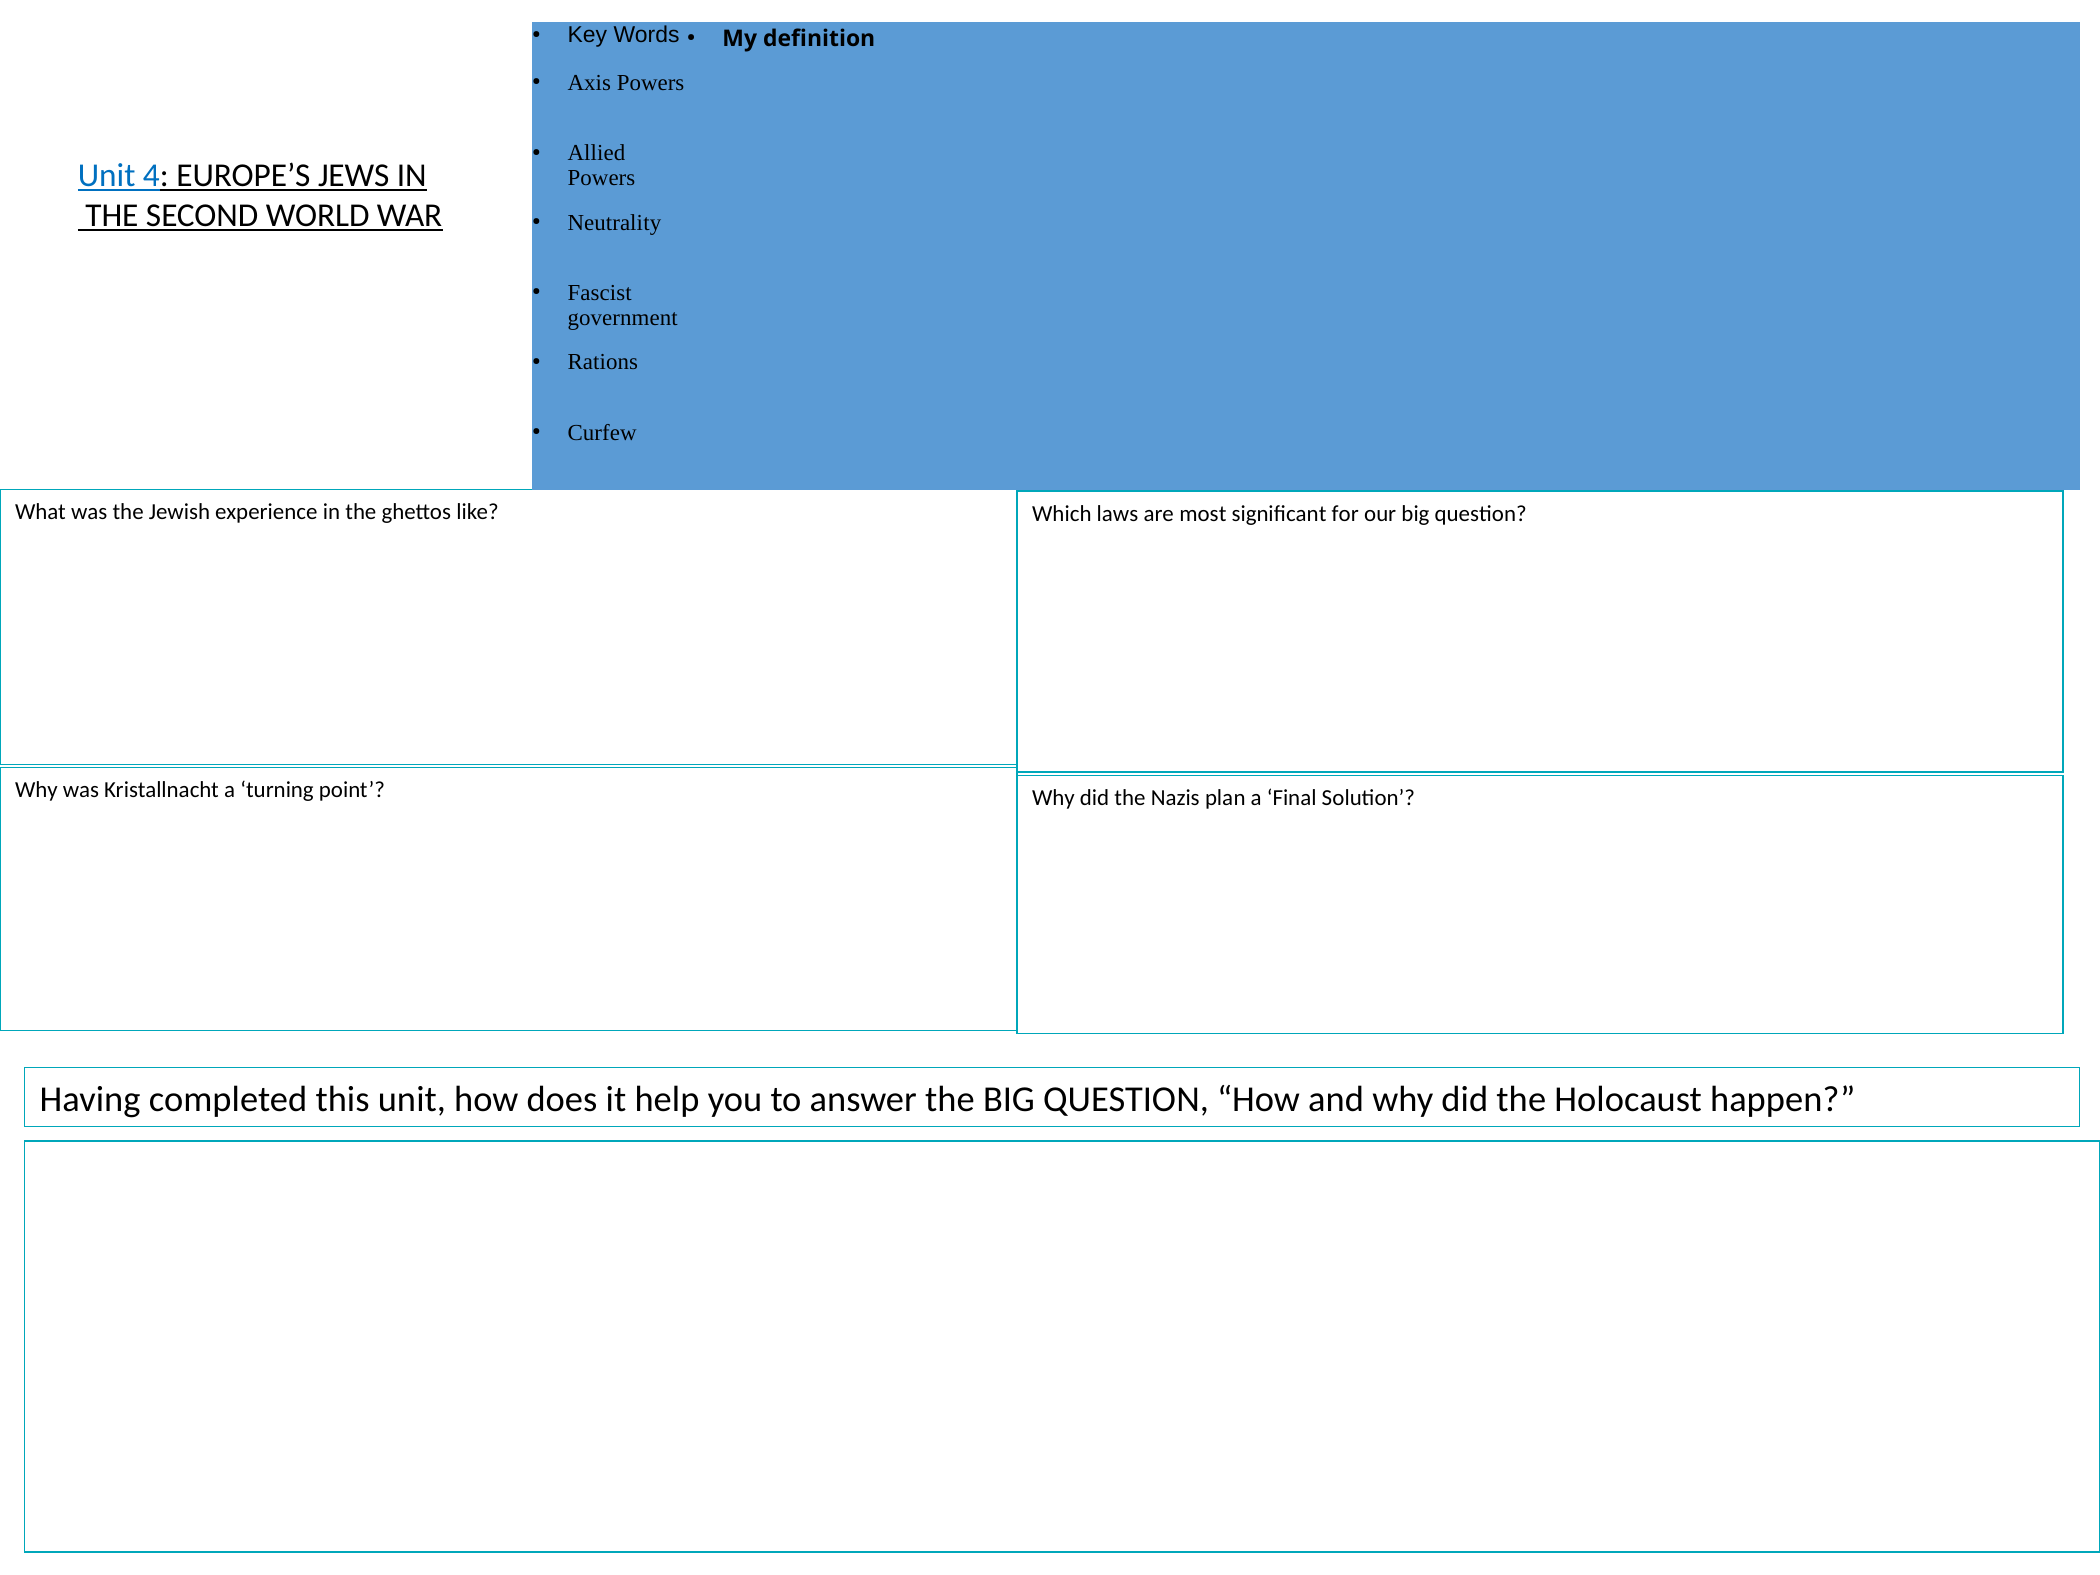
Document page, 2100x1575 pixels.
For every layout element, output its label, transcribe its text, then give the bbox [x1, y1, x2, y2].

text_box Having completed this unit, how does it help you to answer the BIG QUESTION, “How and why did the Holocaust happen?” [24, 1067, 2080, 1127]
text_box [24, 1140, 2100, 1552]
table_cell Allied Powers [532, 140, 687, 210]
table_cell Curfew [532, 420, 687, 490]
table_cell [687, 140, 2080, 210]
table_cell [687, 280, 2080, 350]
text_box Unit 4: EUROPE’S JEWS IN THE SECOND WORLD WAR [63, 146, 457, 240]
text_box What was the Jewish experience in the ghettos like? [0, 489, 1018, 765]
text_box Which laws are most significant for our big question? [1017, 490, 2064, 773]
table_header My definition [687, 22, 2080, 70]
table_cell Neutrality [532, 210, 687, 280]
table_header Key Words [532, 22, 687, 70]
table_cell Rations [532, 350, 687, 420]
table_cell [687, 420, 2080, 490]
table_cell Fascist government [532, 280, 687, 350]
table_cell [687, 350, 2080, 420]
text_box Why was Kristallnacht a ‘turning point’? [0, 767, 1018, 1031]
table_cell [687, 210, 2080, 280]
table_cell [687, 70, 2080, 140]
text_box Why did the Nazis plan a ‘Final Solution’? [1017, 775, 2064, 1034]
table_cell Axis Powers [532, 70, 687, 140]
